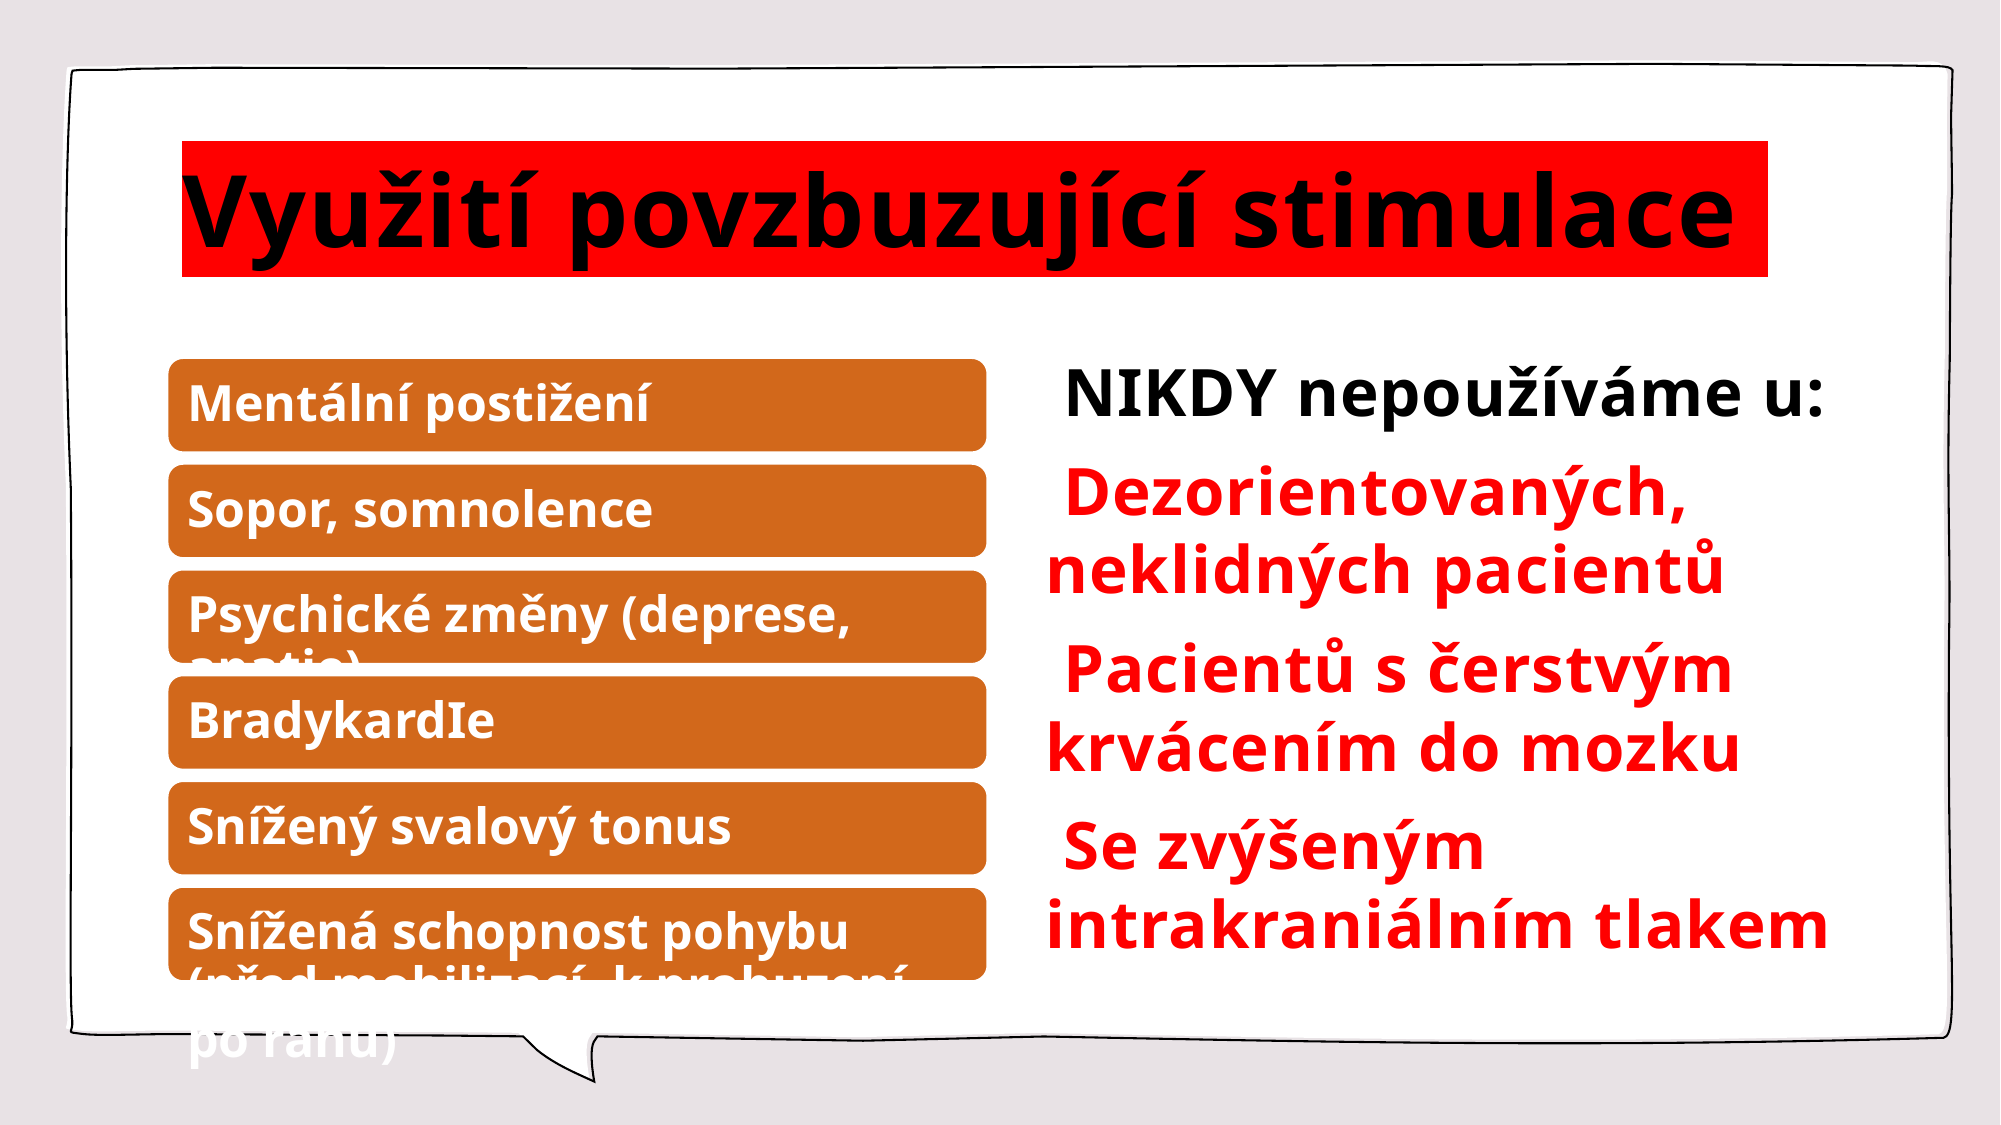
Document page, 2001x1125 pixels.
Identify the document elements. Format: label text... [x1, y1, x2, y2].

text_box Sopor, somnolence [167, 463, 988, 559]
text_box Mentální postižení [167, 357, 988, 453]
text_box Psychické změny (deprese, apatie) [167, 569, 988, 664]
text_box Snížená schopnost pohybu (před mobilizací, k probuzení po ránu) [167, 886, 988, 982]
title Využití povzbuzující stimulace [167, 91, 1863, 324]
text_box Snížený svalový tonus [167, 781, 988, 876]
text_box BradykardIe [167, 675, 988, 770]
list NIKDY nepoužíváme u: Dezorientovaných, neklidných pacientů Pacientů s čerstvým krvácením do mozku Se zvýšeným intrakraniálním tlakem [1030, 343, 1863, 996]
